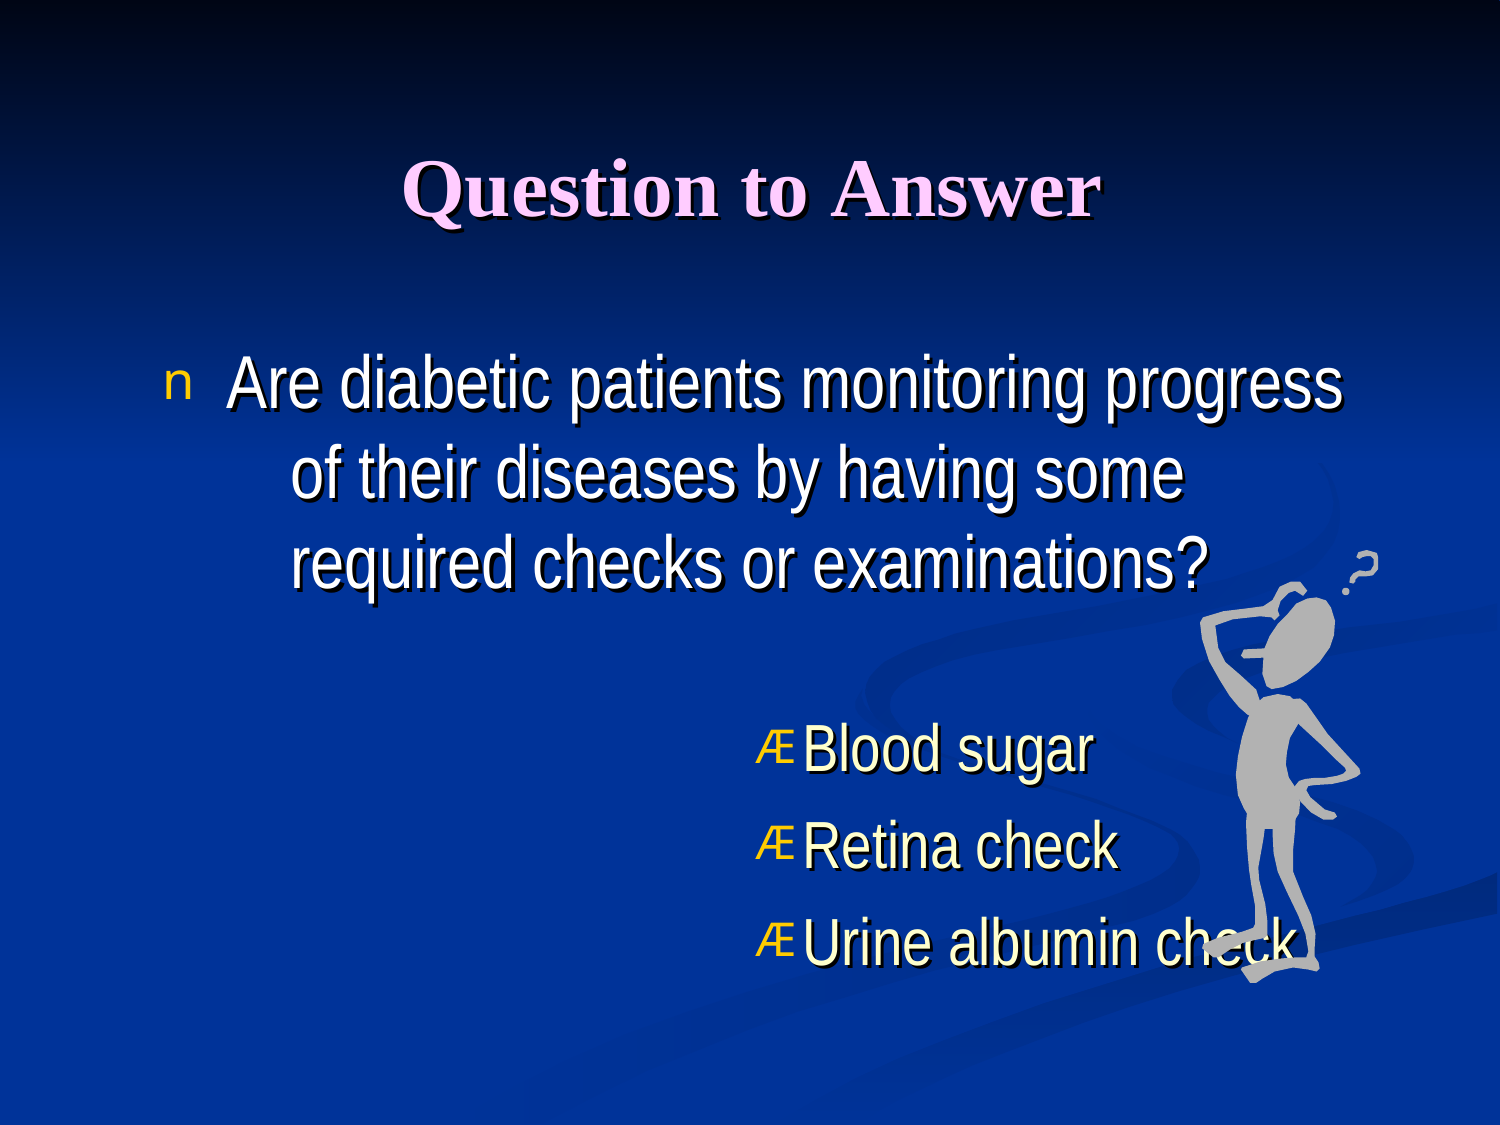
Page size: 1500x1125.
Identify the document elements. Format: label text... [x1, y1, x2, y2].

picture [1200, 549, 1379, 983]
list Are diabetic patients monitoring progress of their diseases by having some required checks or examinations? Blood sugar Retina check Urine albumin check [147, 326, 1426, 1005]
title Question to Answer [76, 113, 1427, 254]
